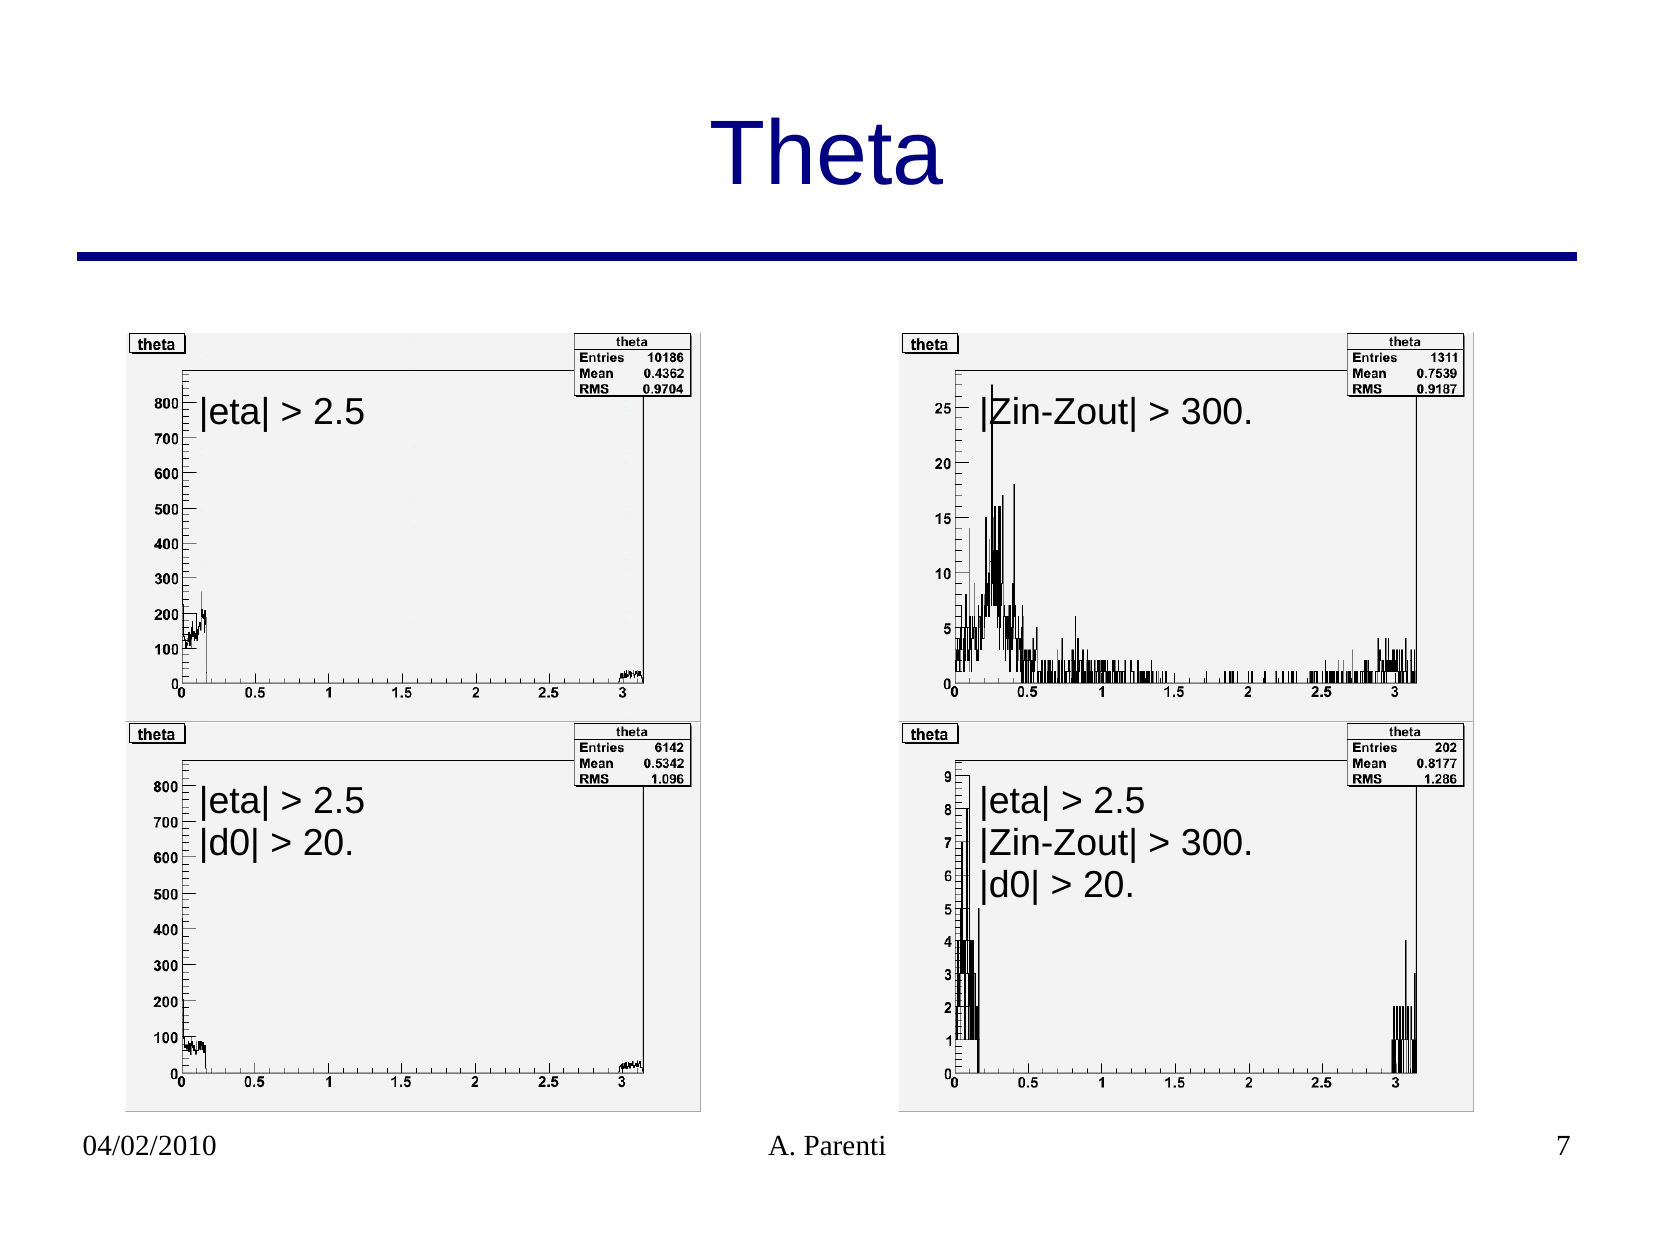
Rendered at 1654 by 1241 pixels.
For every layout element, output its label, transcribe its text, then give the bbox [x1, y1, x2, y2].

picture [897, 331, 1474, 1112]
text_box |Zin-Zout| > 300. [964, 382, 1270, 440]
title Theta [82, 56, 1571, 250]
text_box |eta| > 2.5 |d0| > 20. [184, 771, 381, 871]
picture [124, 331, 701, 1112]
text_box |eta| > 2.5 |Zin-Zout| > 300. |d0| > 20. [964, 771, 1270, 913]
text_box |eta| > 2.5 [184, 382, 381, 440]
